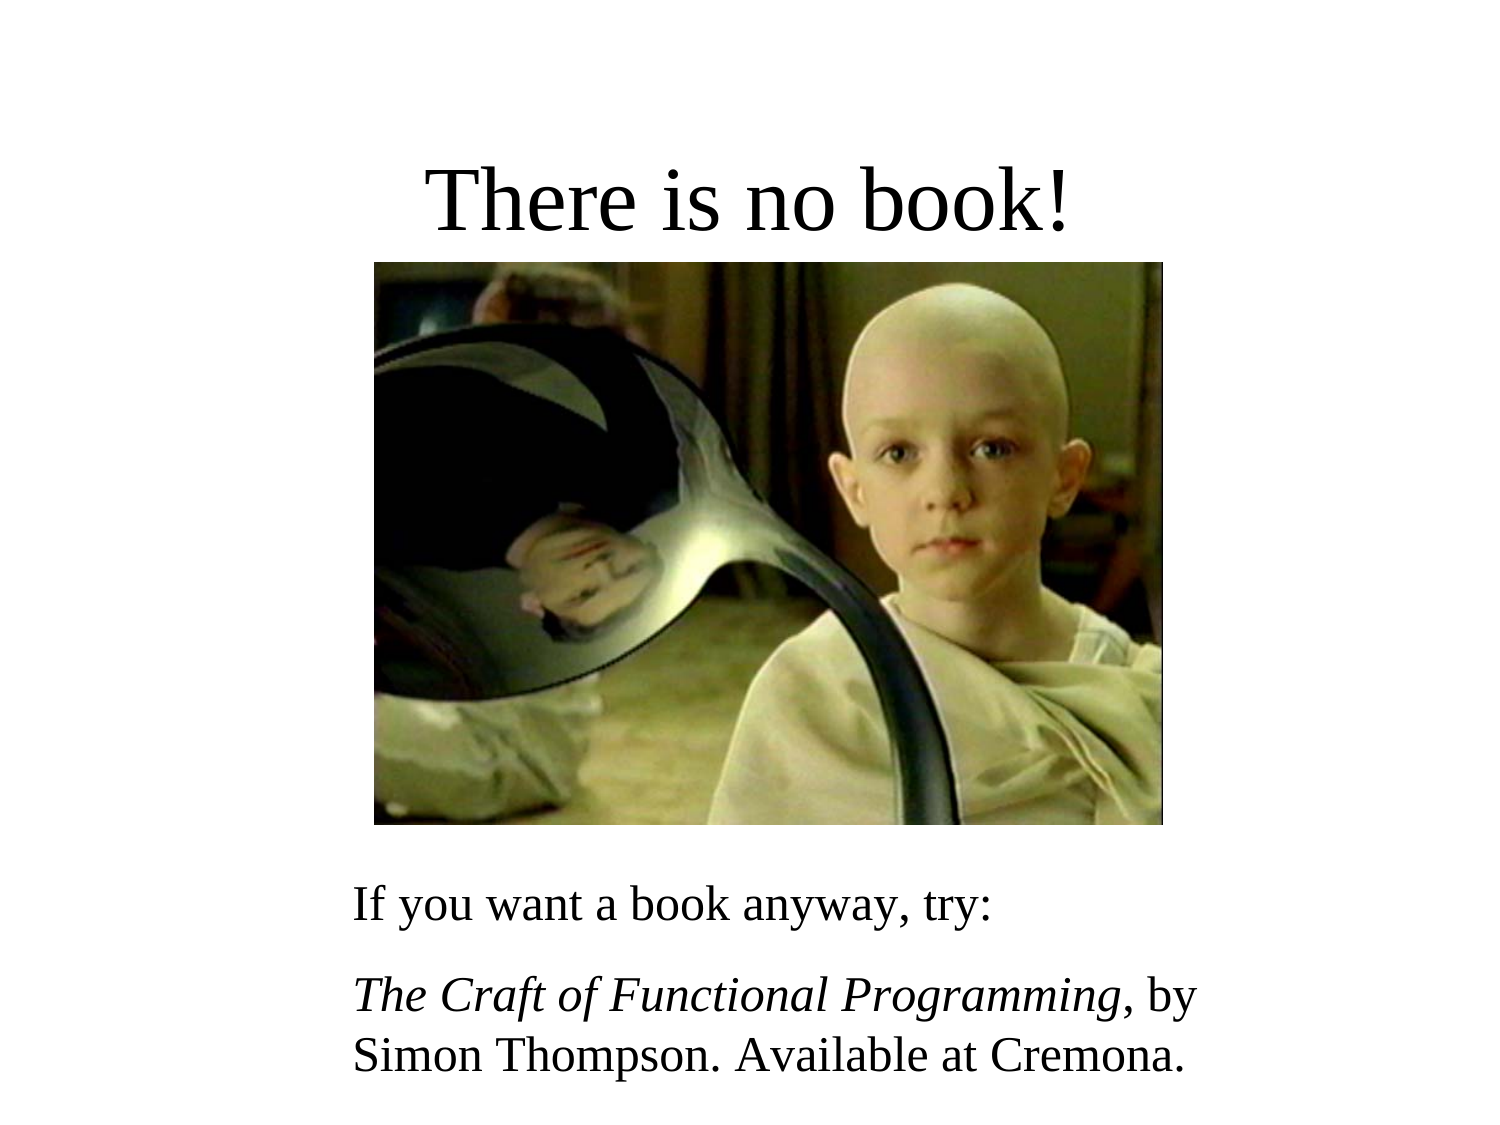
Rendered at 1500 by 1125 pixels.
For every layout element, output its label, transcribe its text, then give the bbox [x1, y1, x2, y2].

title There is no book! [112, 99, 1388, 288]
picture [374, 262, 1163, 826]
text_box If you want a book anyway, try: The Craft of Functional Programming, by Simon Thompson. Available at Cremona. [337, 862, 1342, 1090]
